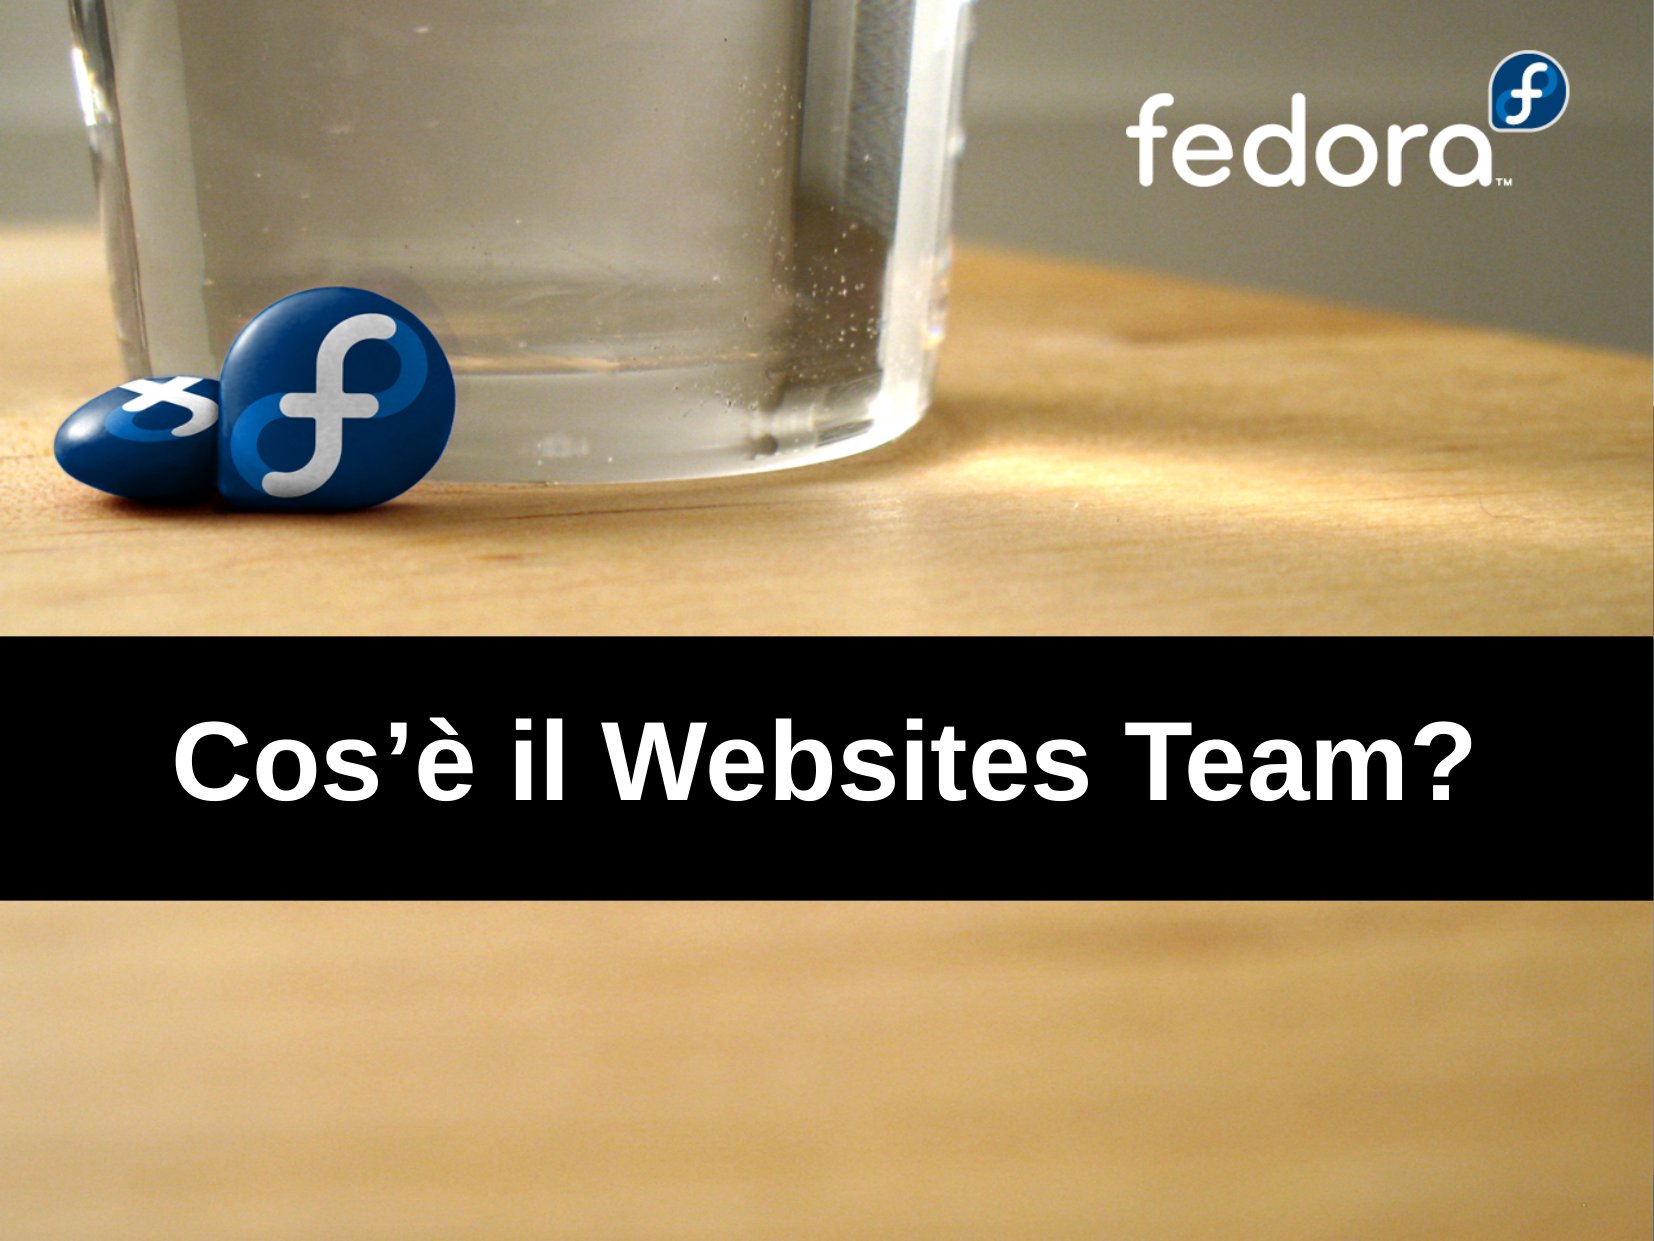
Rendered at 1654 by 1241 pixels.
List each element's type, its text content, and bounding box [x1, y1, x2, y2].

title Cos’è il Websites Team? [37, 655, 1613, 863]
picture [0, 900, 1654, 1241]
picture [0, 0, 1654, 637]
text_box [0, 637, 1654, 900]
